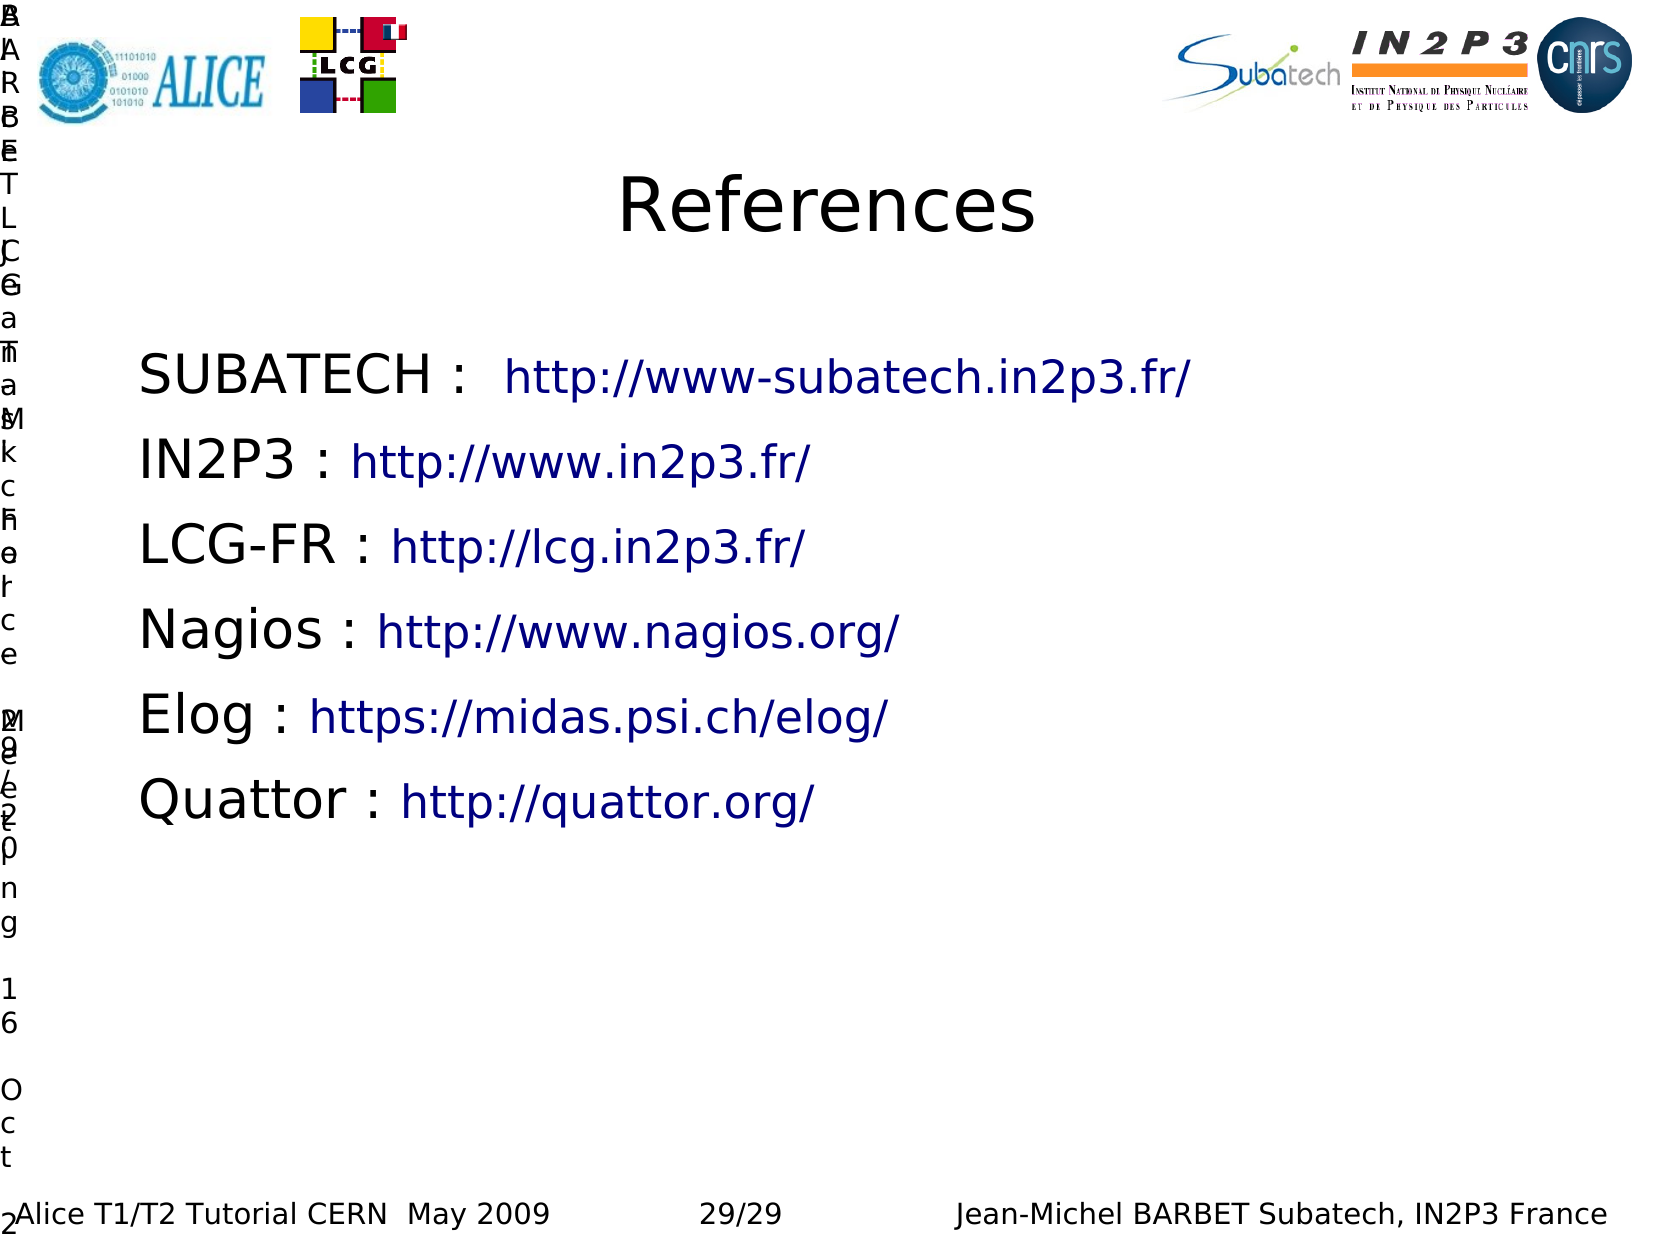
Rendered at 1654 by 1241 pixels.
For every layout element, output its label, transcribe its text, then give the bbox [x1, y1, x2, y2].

picture [1537, 17, 1632, 113]
list SUBATECH : http://www-subatech.in2p3.fr/ IN2P3 : http://www.in2p3.fr/ LCG-FR : http://lcg.in2p3.fr/ Nagios : http://www.nagios.org/ Elog : https://midas.psi.ch/elog/ Quattor : http://quattor.org/ [121, 344, 1534, 938]
picture [1162, 34, 1340, 102]
title References [121, 102, 1534, 310]
picture [37, 37, 276, 127]
picture [1350, 21, 1528, 102]
picture [300, 17, 409, 102]
